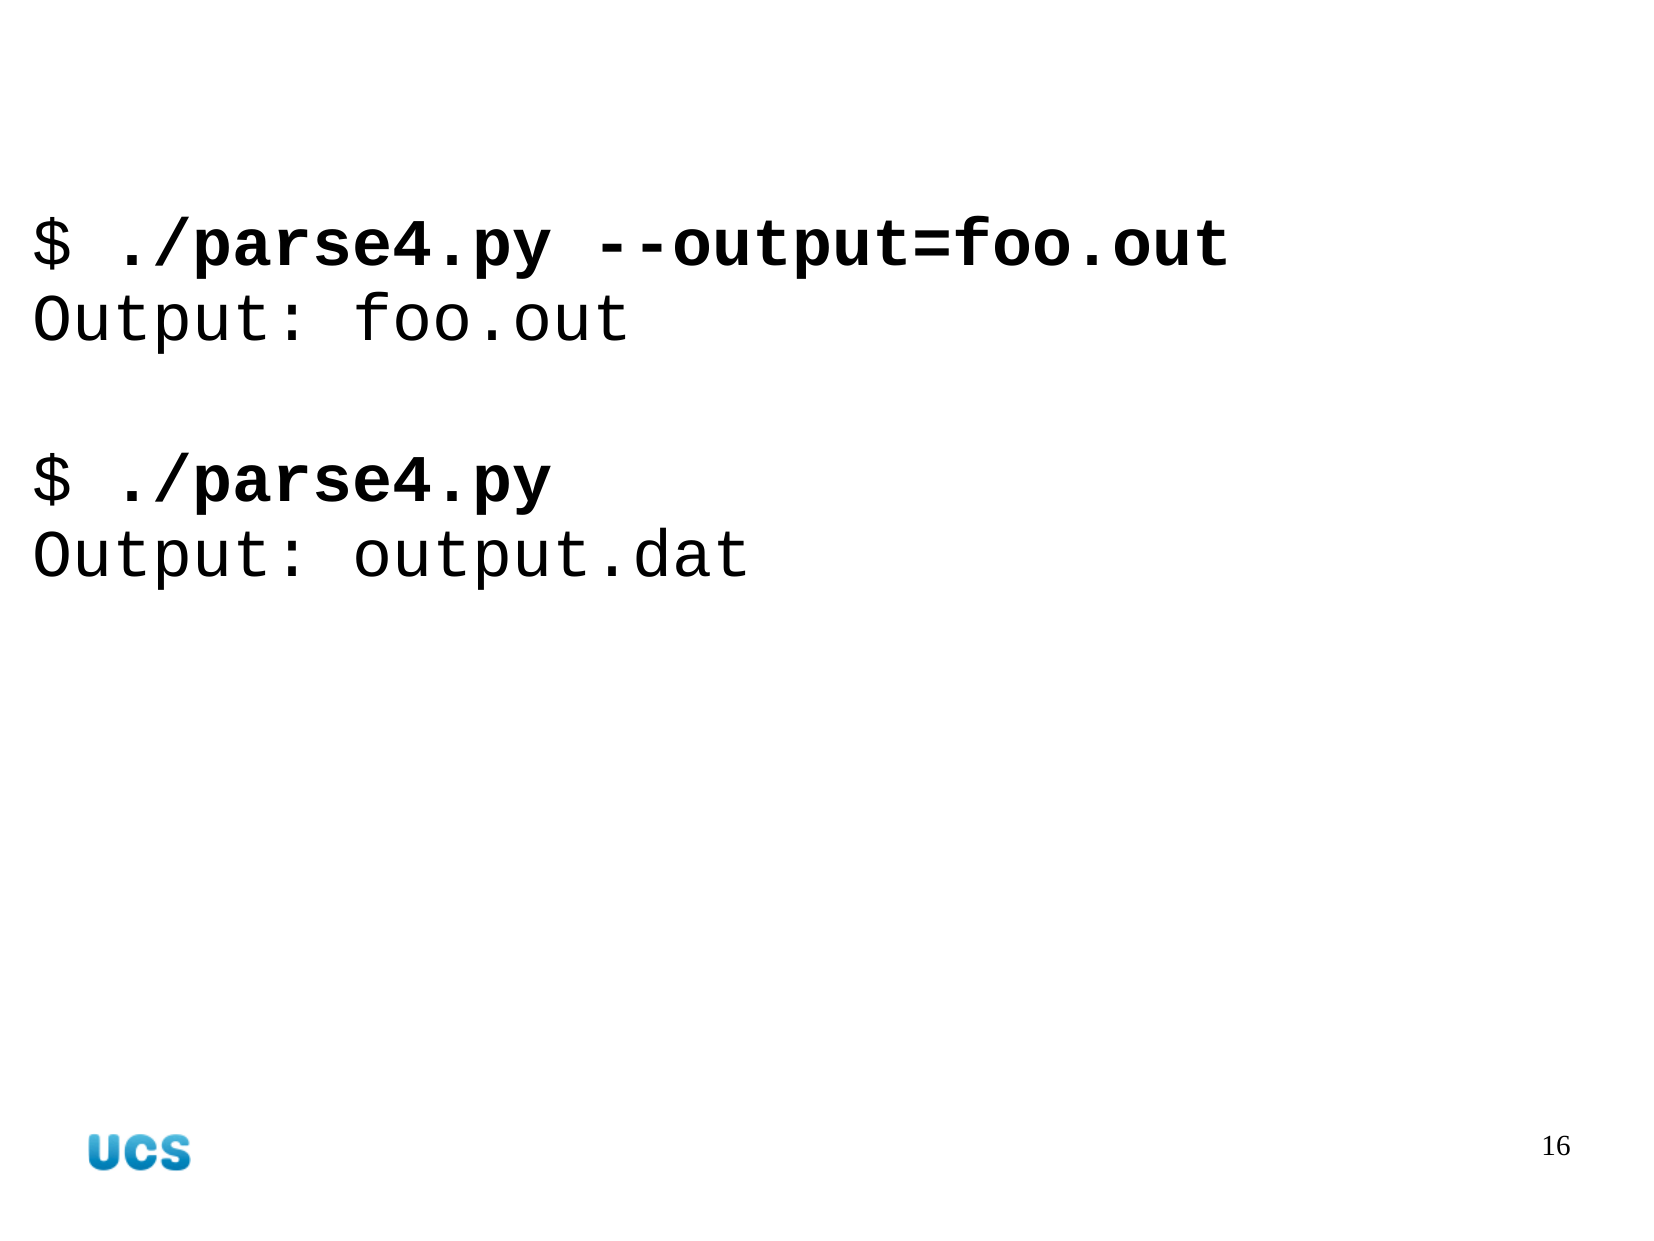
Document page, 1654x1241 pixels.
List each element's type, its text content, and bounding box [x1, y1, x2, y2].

text_box $ ./parse4.py --output=foo.out Output: foo.out [29, 206, 1236, 364]
text_box $ ./parse4.py Output: output.dat [29, 442, 756, 601]
picture [88, 1133, 191, 1172]
